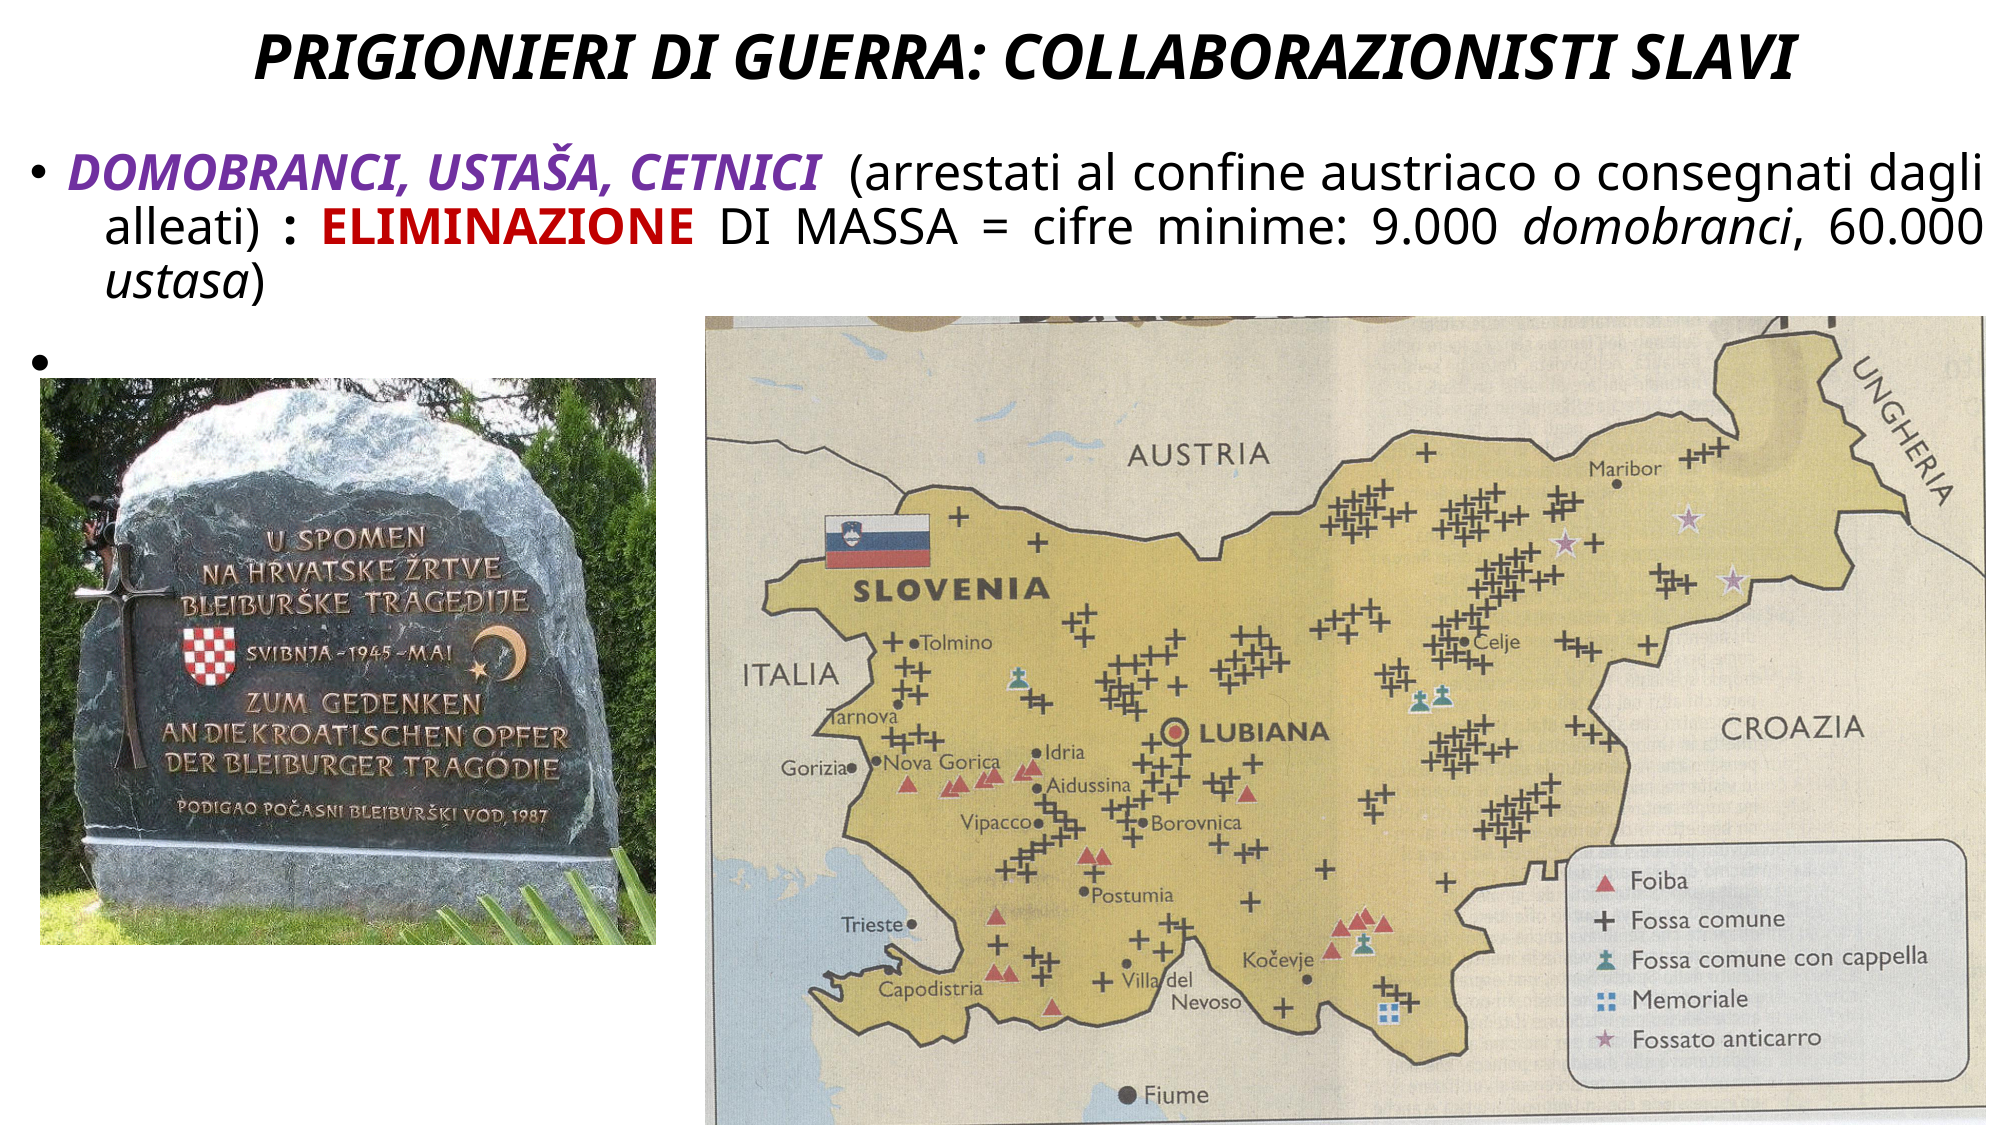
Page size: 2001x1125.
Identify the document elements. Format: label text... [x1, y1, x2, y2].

title PRIGIONIERI DI GUERRA: COLLABORAZIONISTI SLAVI [52, 17, 2000, 102]
list DOMOBRANCI, USTAŠA, CETNICI (arrestati al confine austriaco o consegnati dagli alleati) : ELIMINAZIONE DI MASSA = cifre minime: 9.000 domobranci, 60.000 ustasa) [14, 139, 2000, 1039]
picture [40, 378, 656, 945]
picture [705, 317, 1986, 1125]
